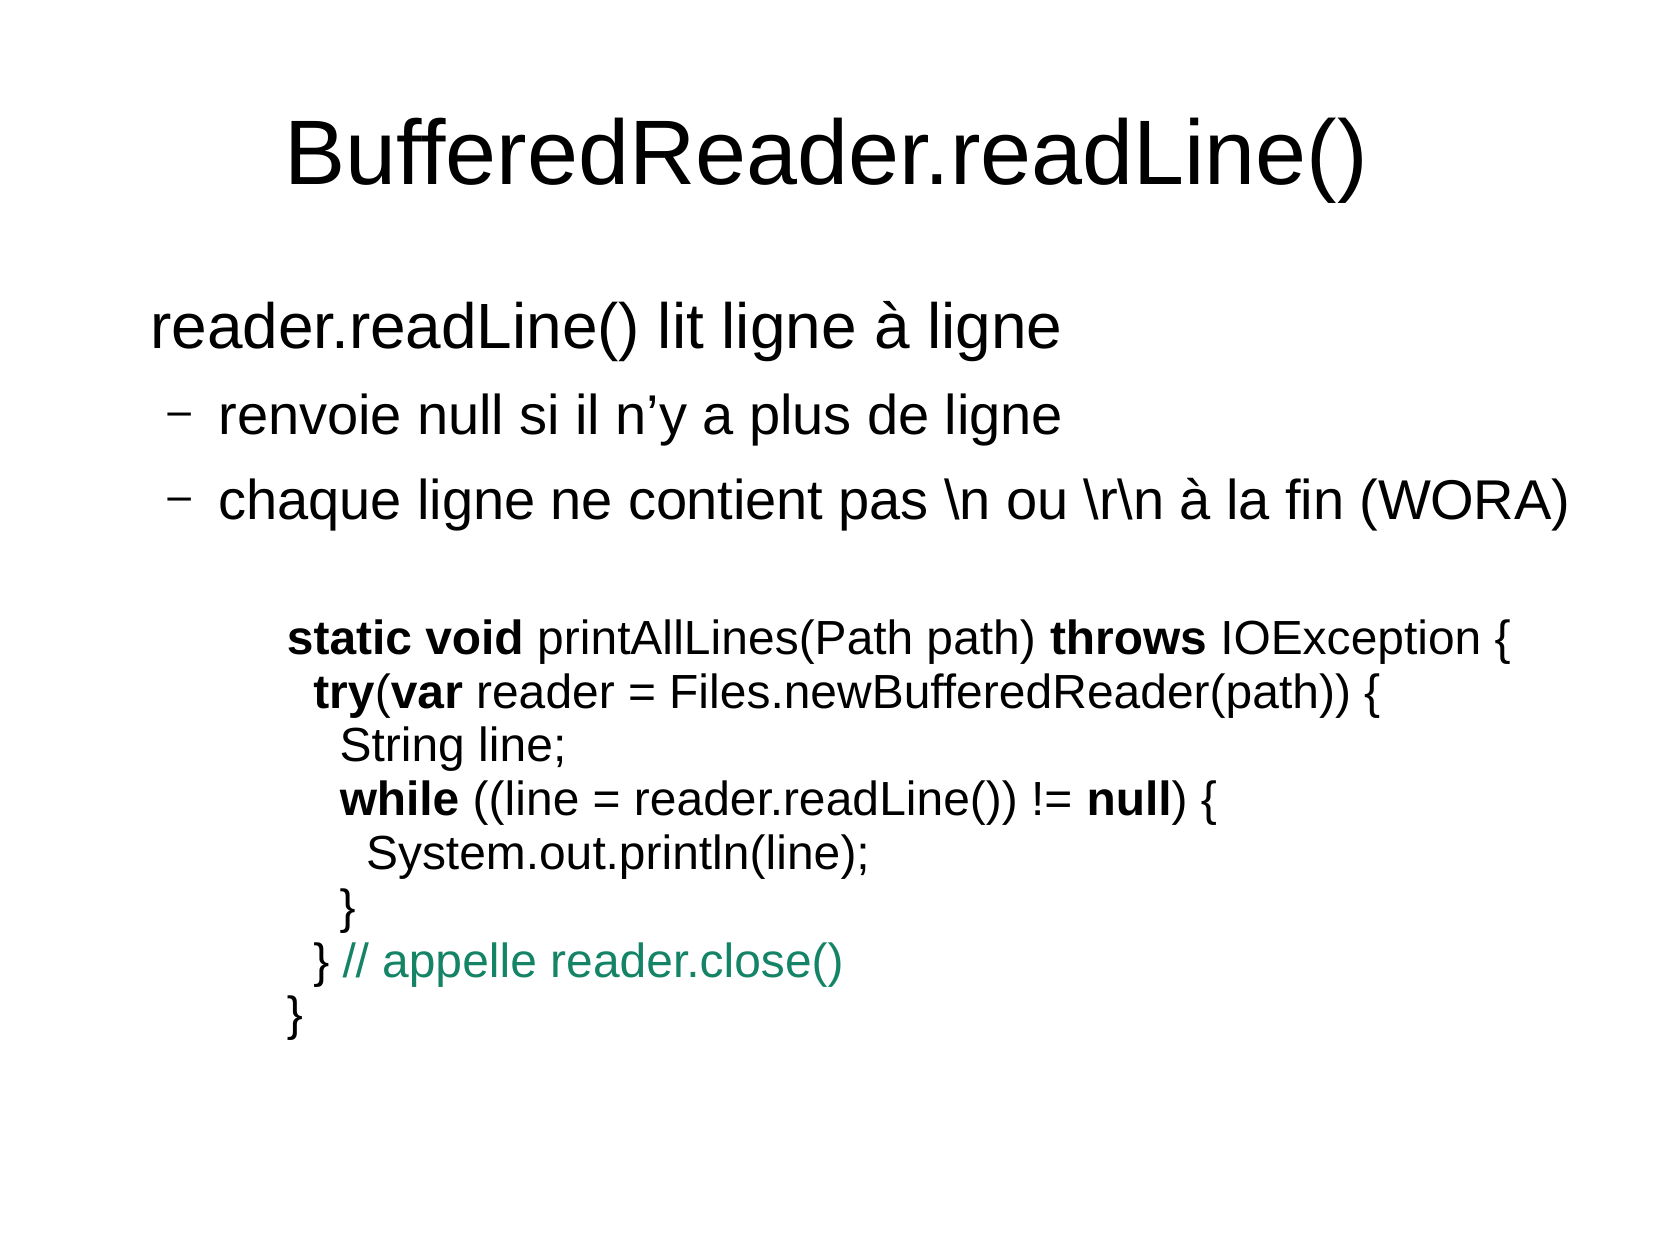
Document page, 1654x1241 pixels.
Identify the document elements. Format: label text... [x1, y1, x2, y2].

list reader.readLine() lit ligne à ligne renvoie null si il n’y a plus de ligne chaque ligne ne contient pas \n ou \r\n à la fin (WORA) static void printAllLines(Path path) throws IOException { try(var reader = Files.newBufferedReader(path)) { String line; while ((line = reader.readLine()) != null) { System.out.println(line); } } // appelle reader.close() } [82, 290, 1571, 1126]
title BufferedReader.readLine() [82, 49, 1571, 257]
